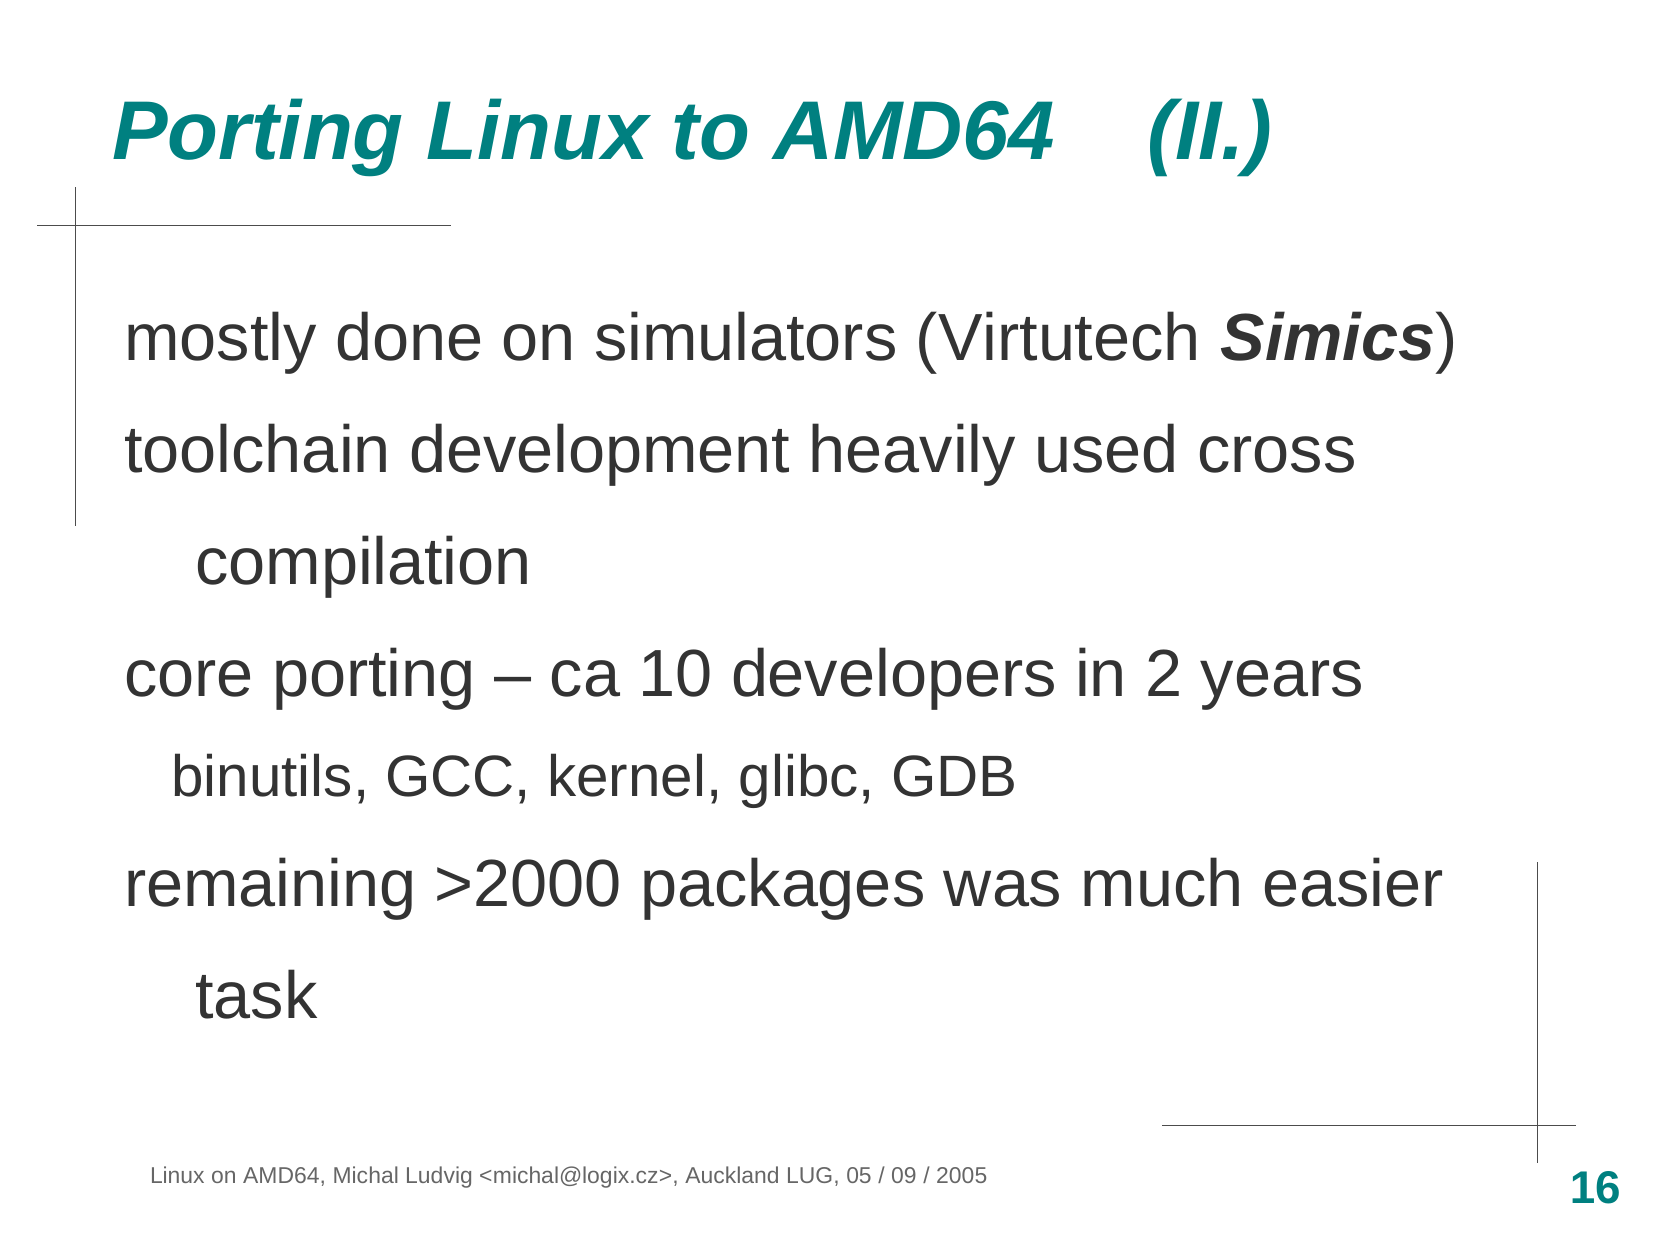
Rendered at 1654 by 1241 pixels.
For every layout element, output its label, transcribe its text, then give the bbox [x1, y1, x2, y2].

list mostly done on simulators (Virtutech Simics) toolchain development heavily used cross compilation core porting – ca 10 developers in 2 years binutils, GCC, kernel, glibc, GDB remaining >2000 packages was much easier task [112, 262, 1569, 1088]
title Porting Linux to AMD64 (II.) [112, 37, 1426, 226]
